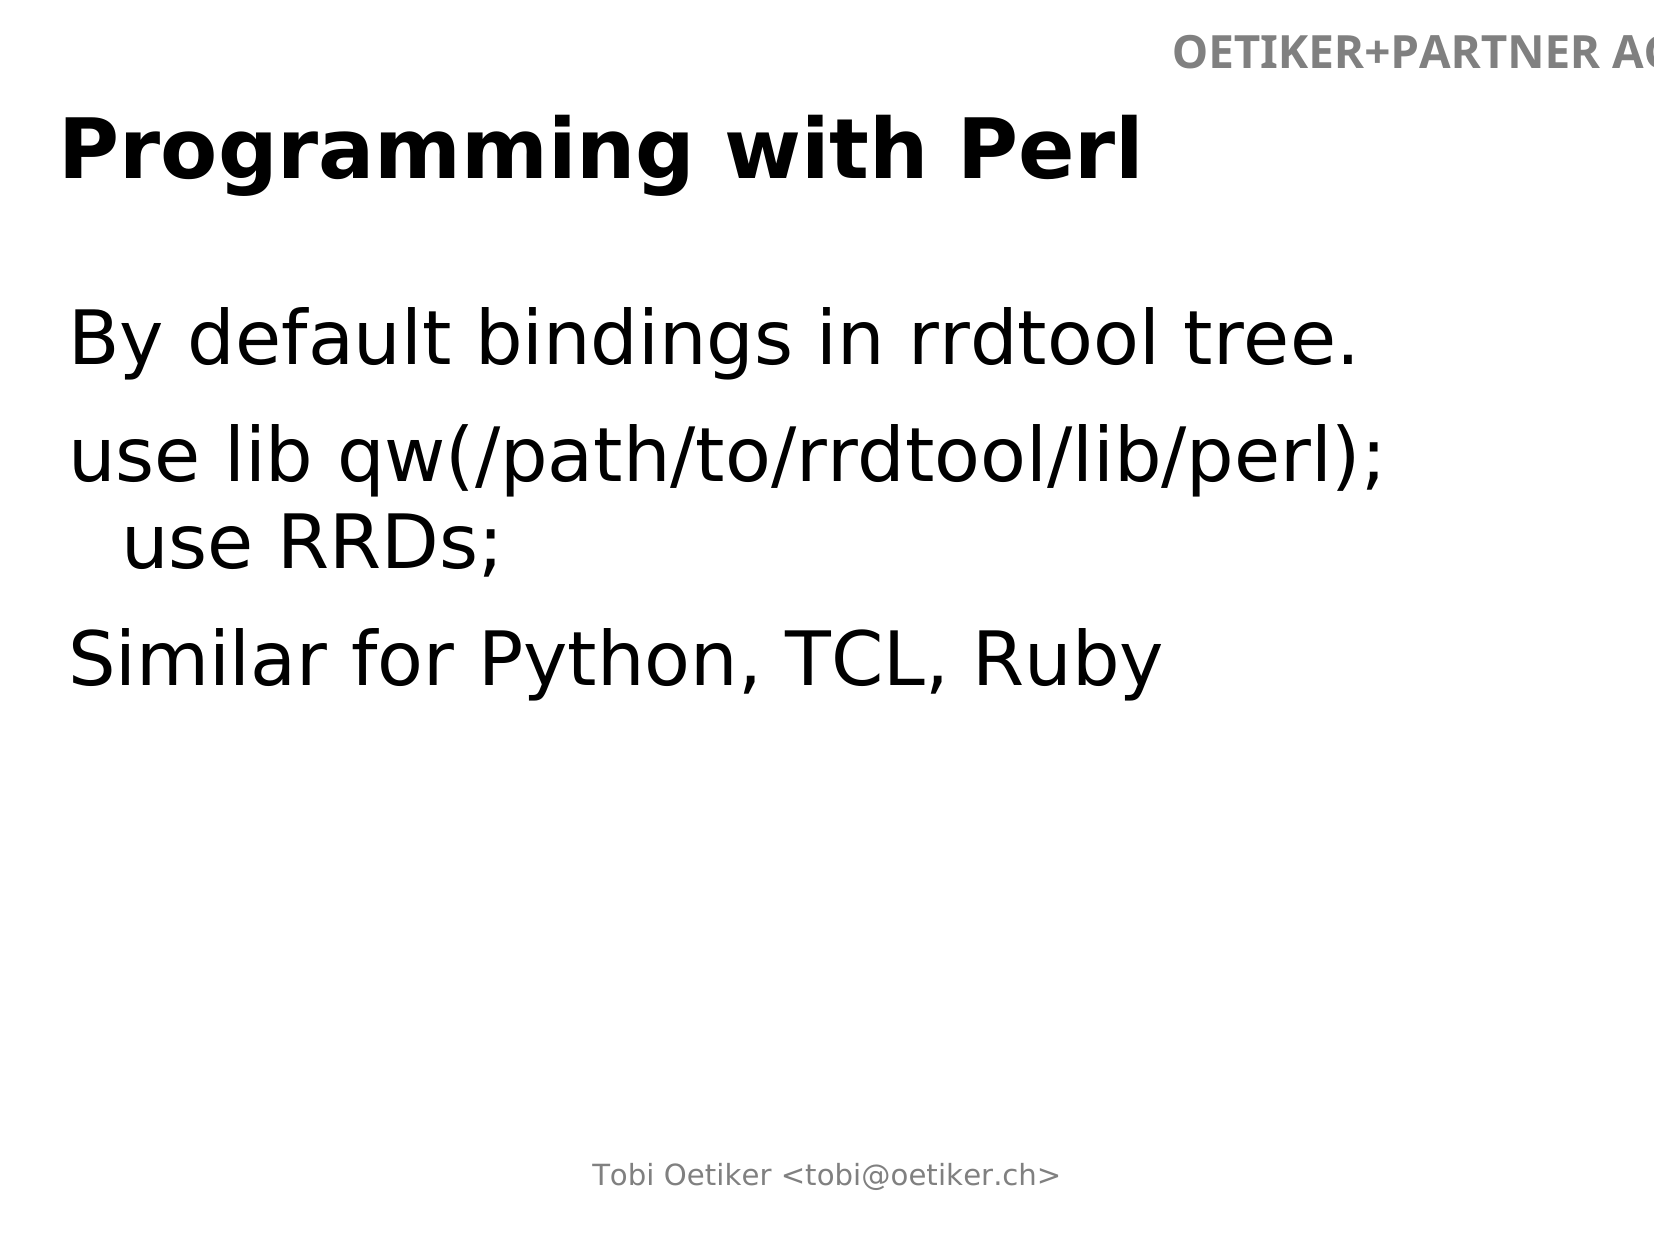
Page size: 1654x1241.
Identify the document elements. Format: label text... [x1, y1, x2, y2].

title Programming with Perl [59, 75, 1607, 225]
list By default bindings in rrdtool tree. use lib qw(/path/to/rrdtool/lib/perl); use RRDs; Similar for Python, TCL, Ruby [50, 295, 1571, 1099]
